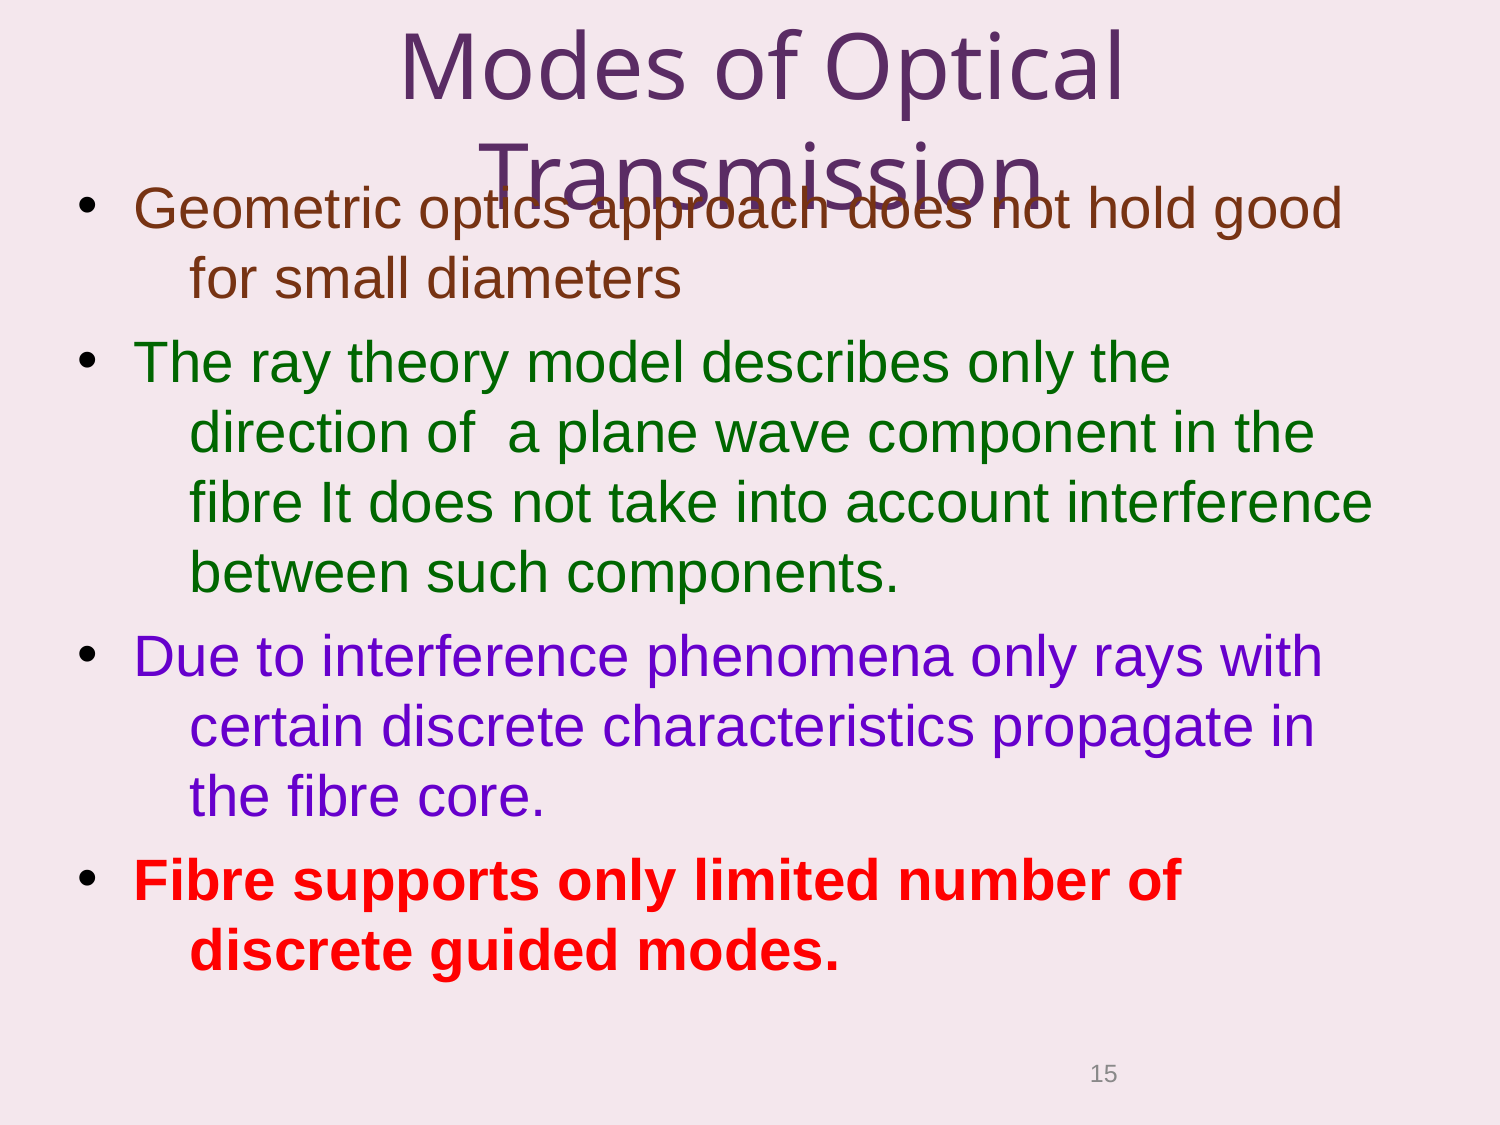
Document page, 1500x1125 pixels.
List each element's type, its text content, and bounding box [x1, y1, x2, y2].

list Geometric optics approach does not hold good for small diameters The ray theory model describes only the direction of a plane wave component in the fibre It does not take into account interference between such components. Due to interference phenomena only rays with certain discrete characteristics propagate in the fibre core. Fibre supports only limited number of discrete guided modes. [62, 162, 1413, 1001]
text_box [1074, 1042, 1426, 1103]
title Modes of Optical Transmission [87, 0, 1438, 188]
